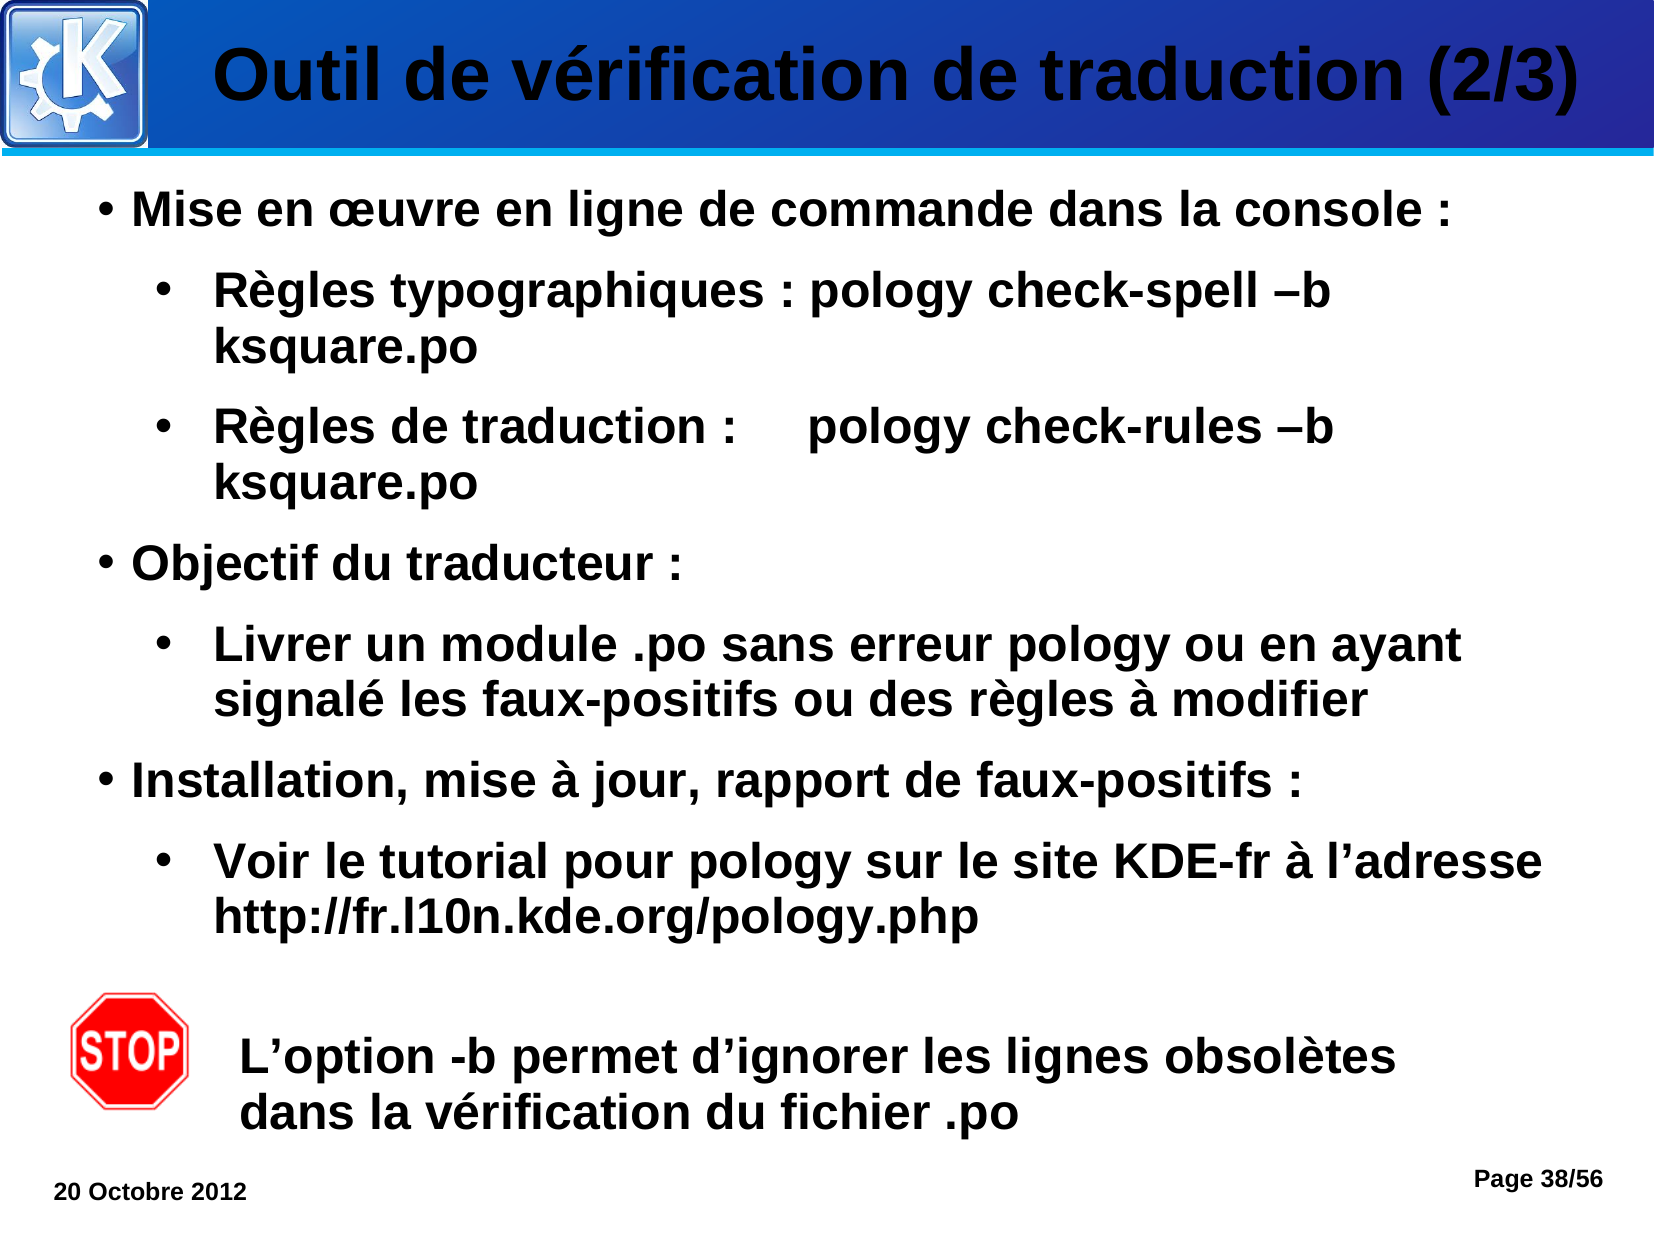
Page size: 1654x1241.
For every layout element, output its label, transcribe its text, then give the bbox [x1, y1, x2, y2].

text_box Outil de vérification de traduction (2/3) [141, 0, 1654, 148]
picture [0, 0, 141, 148]
picture [70, 992, 190, 1111]
text_box L’option -b permet d’ignorer les lignes obsolètes dans la vérification du fichier .po [224, 1021, 1513, 1205]
text_box Mise en œuvre en ligne de commande dans la console : Règles typographiques : pology check-spell –b ksquare.po Règles de traduction : pology check-rules –b ksquare.po Objectif du traducteur : Livrer un module .po sans erreur pology ou en ayant signalé les faux-positifs ou des règles à modifier Installation, mise à jour, rapport de faux-positifs : Voir le tutorial pour pology sur le site KDE-fr à l’adresse http://fr.l10n.kde.org/pology.php [82, 171, 1619, 880]
